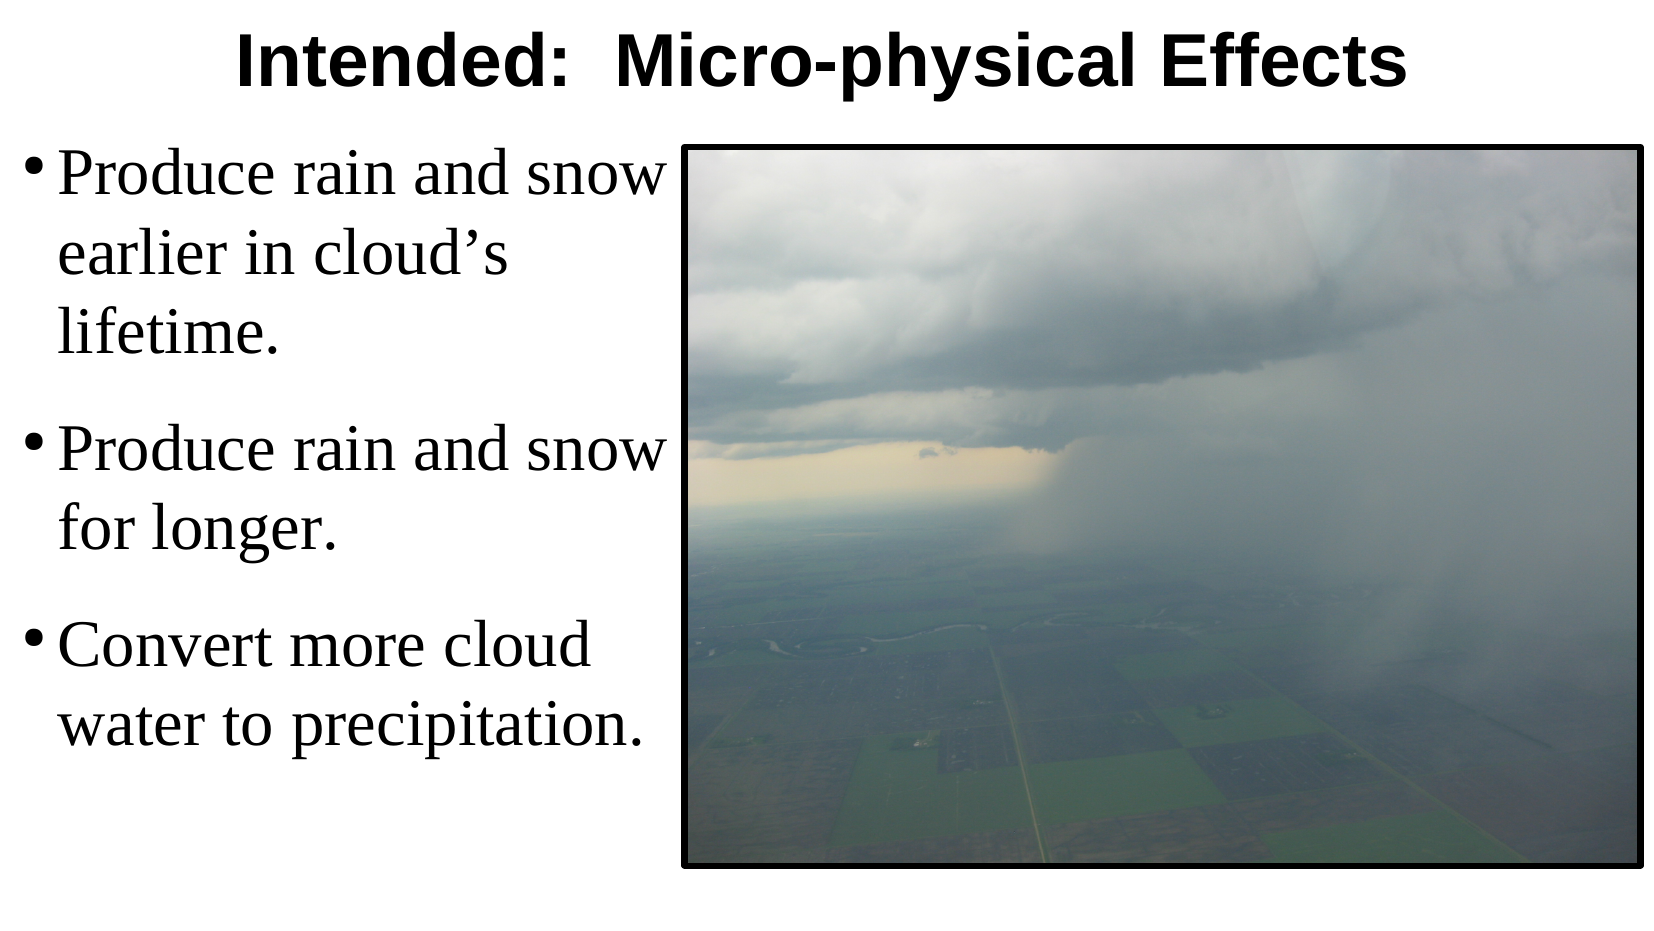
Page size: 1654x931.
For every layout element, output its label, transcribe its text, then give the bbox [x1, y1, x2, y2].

text_box Produce rain and snow earlier in cloud’s lifetime. Produce rain and snow for longer. Convert more cloud water to precipitation. [0, 120, 701, 767]
picture [687, 150, 1638, 863]
title Intended: Micro-physical Effects [0, 5, 1651, 107]
